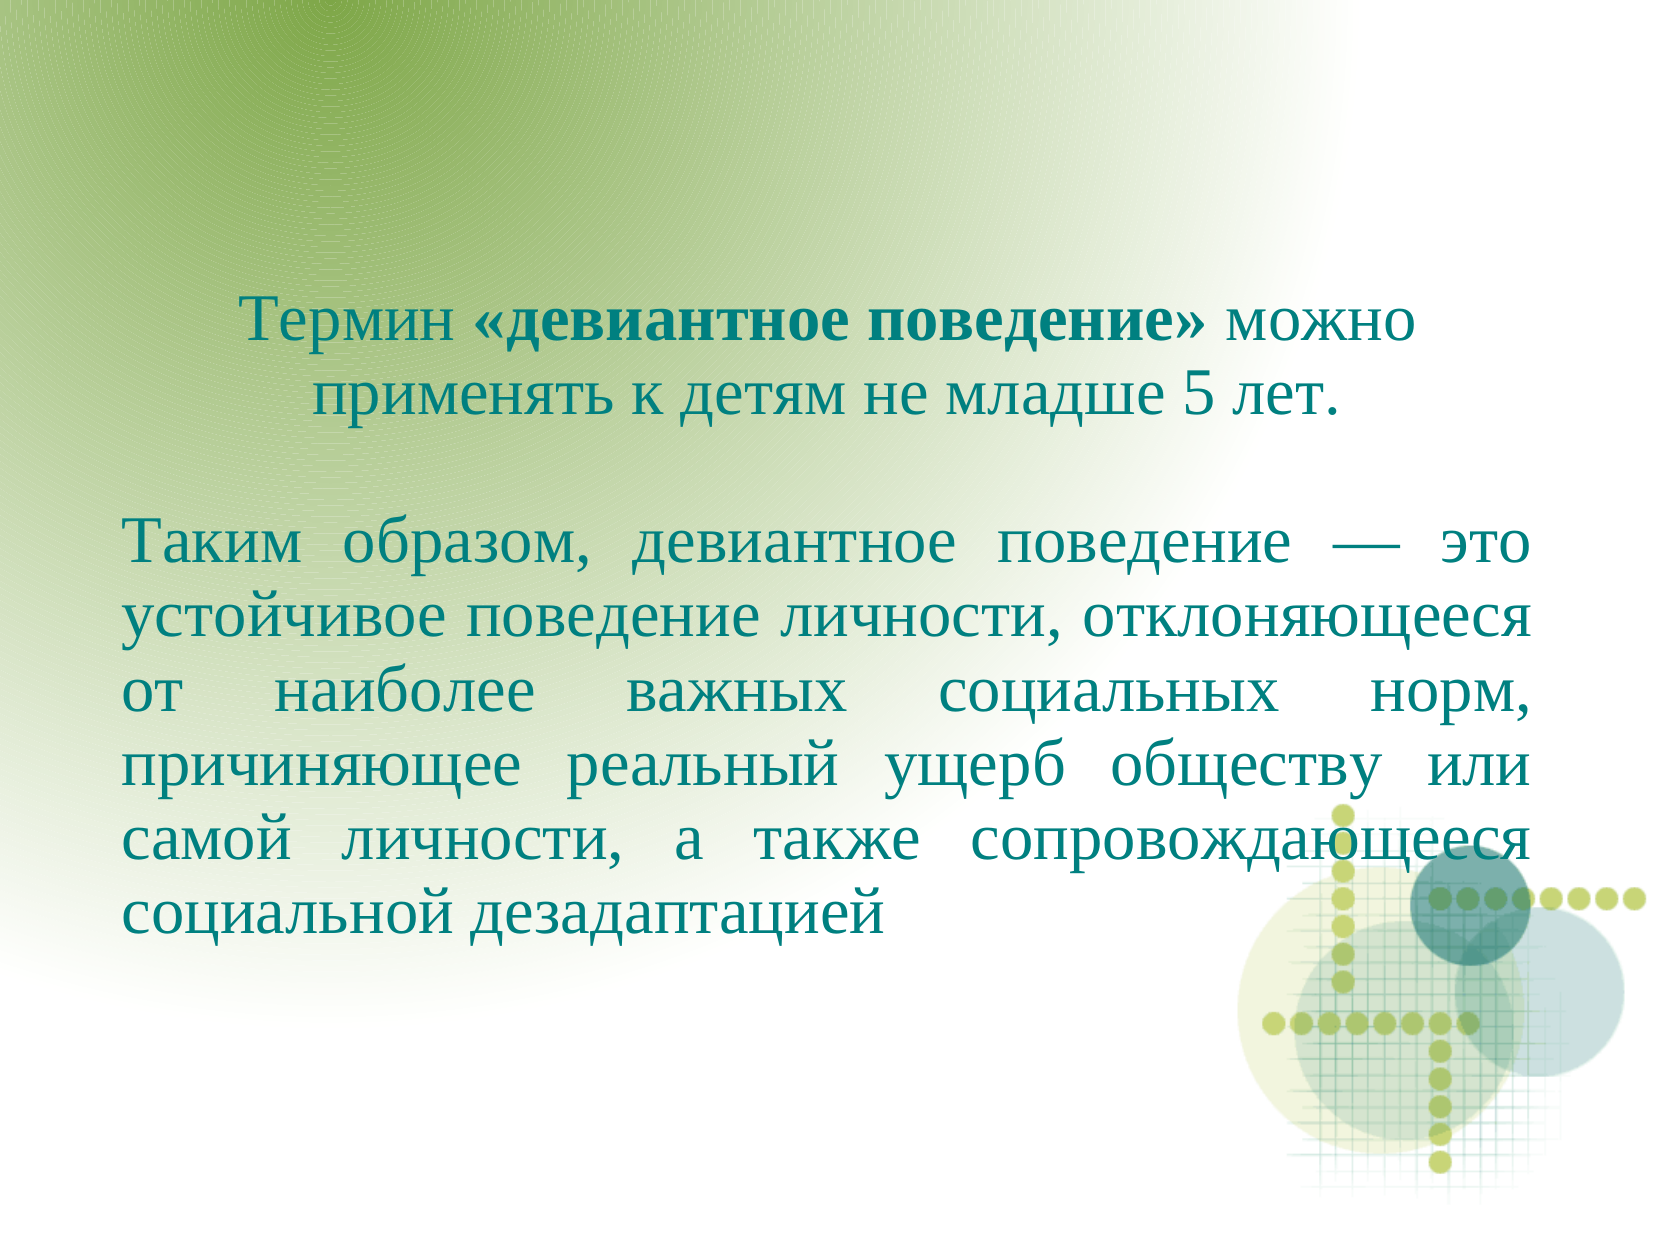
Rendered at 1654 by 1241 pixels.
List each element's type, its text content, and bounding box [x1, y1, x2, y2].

picture [1224, 792, 1654, 1211]
subtitle Термин «девиантное поведение» можно применять к детям не младше 5 лет. Таким образом, девиантное поведение — это устойчивое поведение личности, отклоняющееся от наиболее важных социальных норм, причиняющее реальный ущерб обществу или самой личности, а также сопровождающееся социальной дезадаптацией [121, 102, 1534, 1126]
